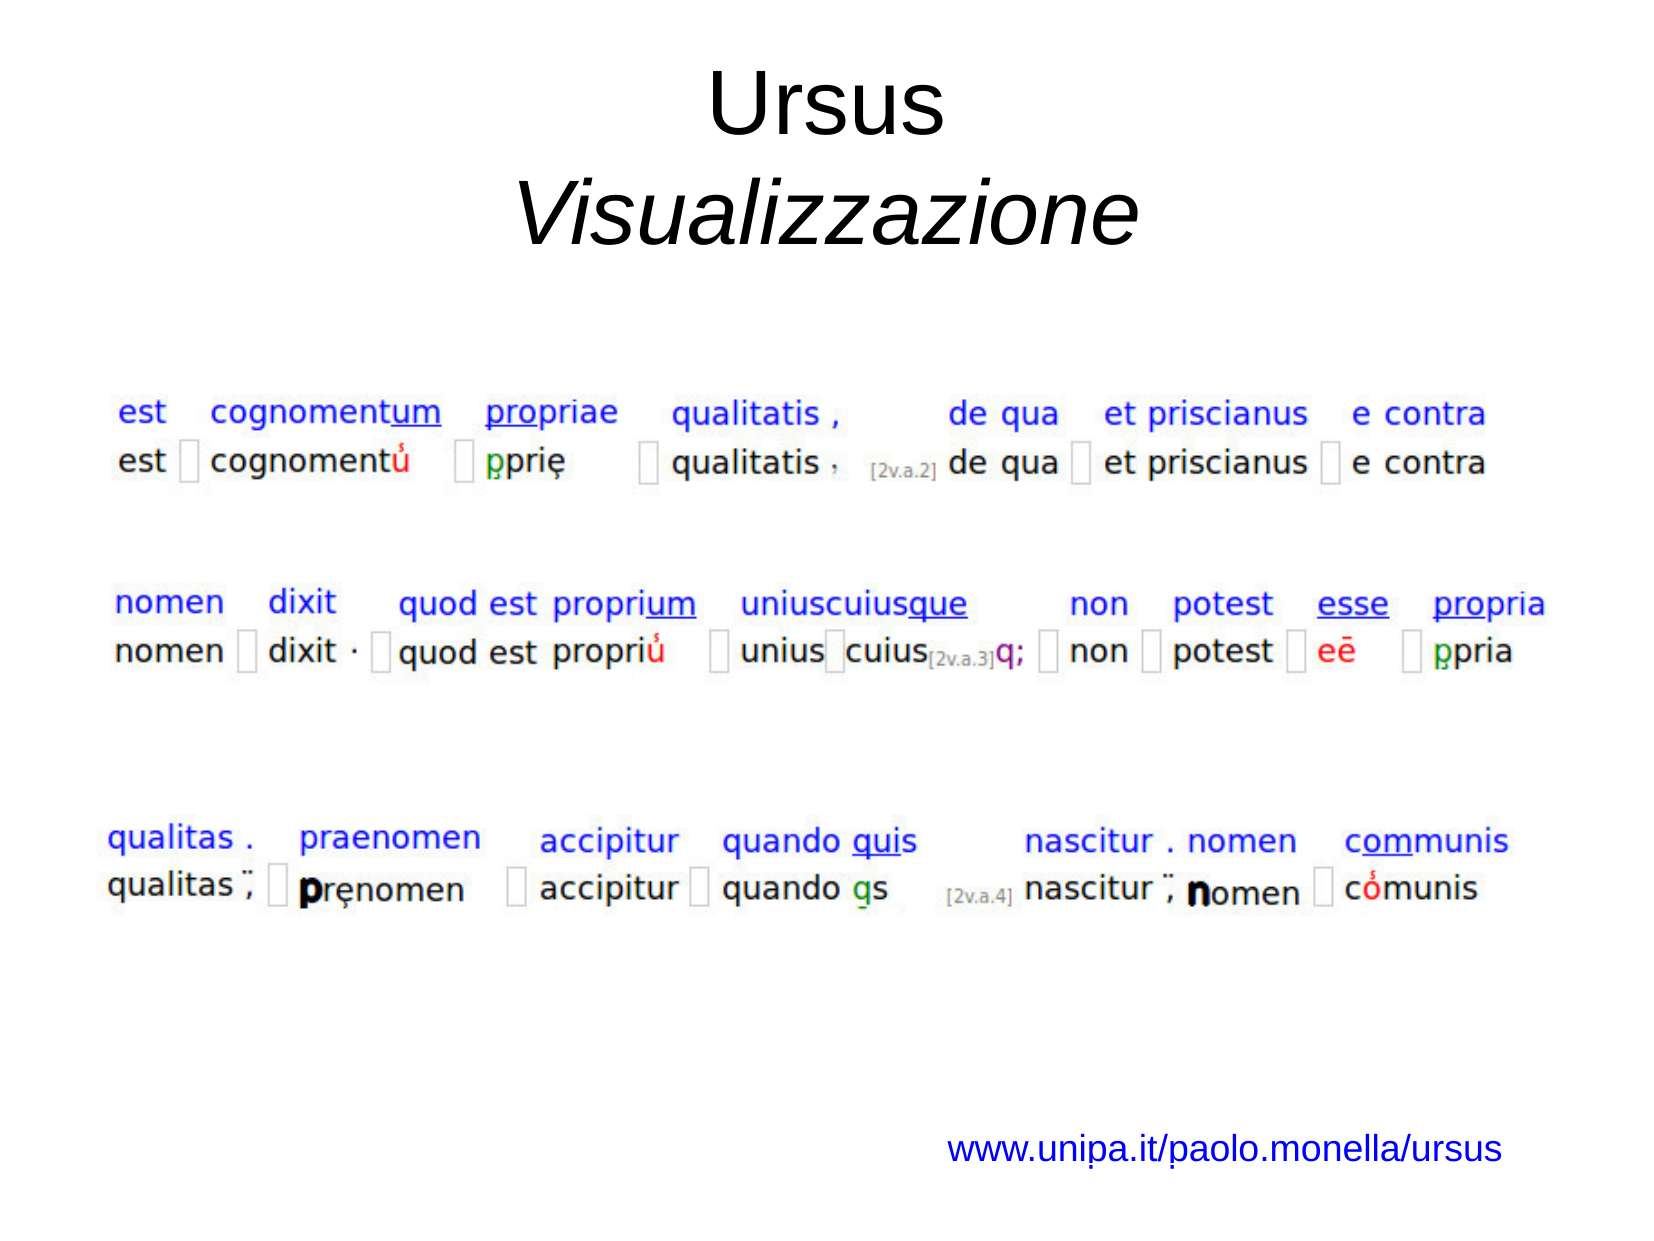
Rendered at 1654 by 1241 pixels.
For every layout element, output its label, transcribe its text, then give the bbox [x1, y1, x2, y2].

text_box Ursus Visualizzazione [82, 49, 1571, 257]
text_box www.unipa.it/paolo.monella/ursus [933, 1116, 1548, 1216]
picture [82, 351, 1549, 945]
